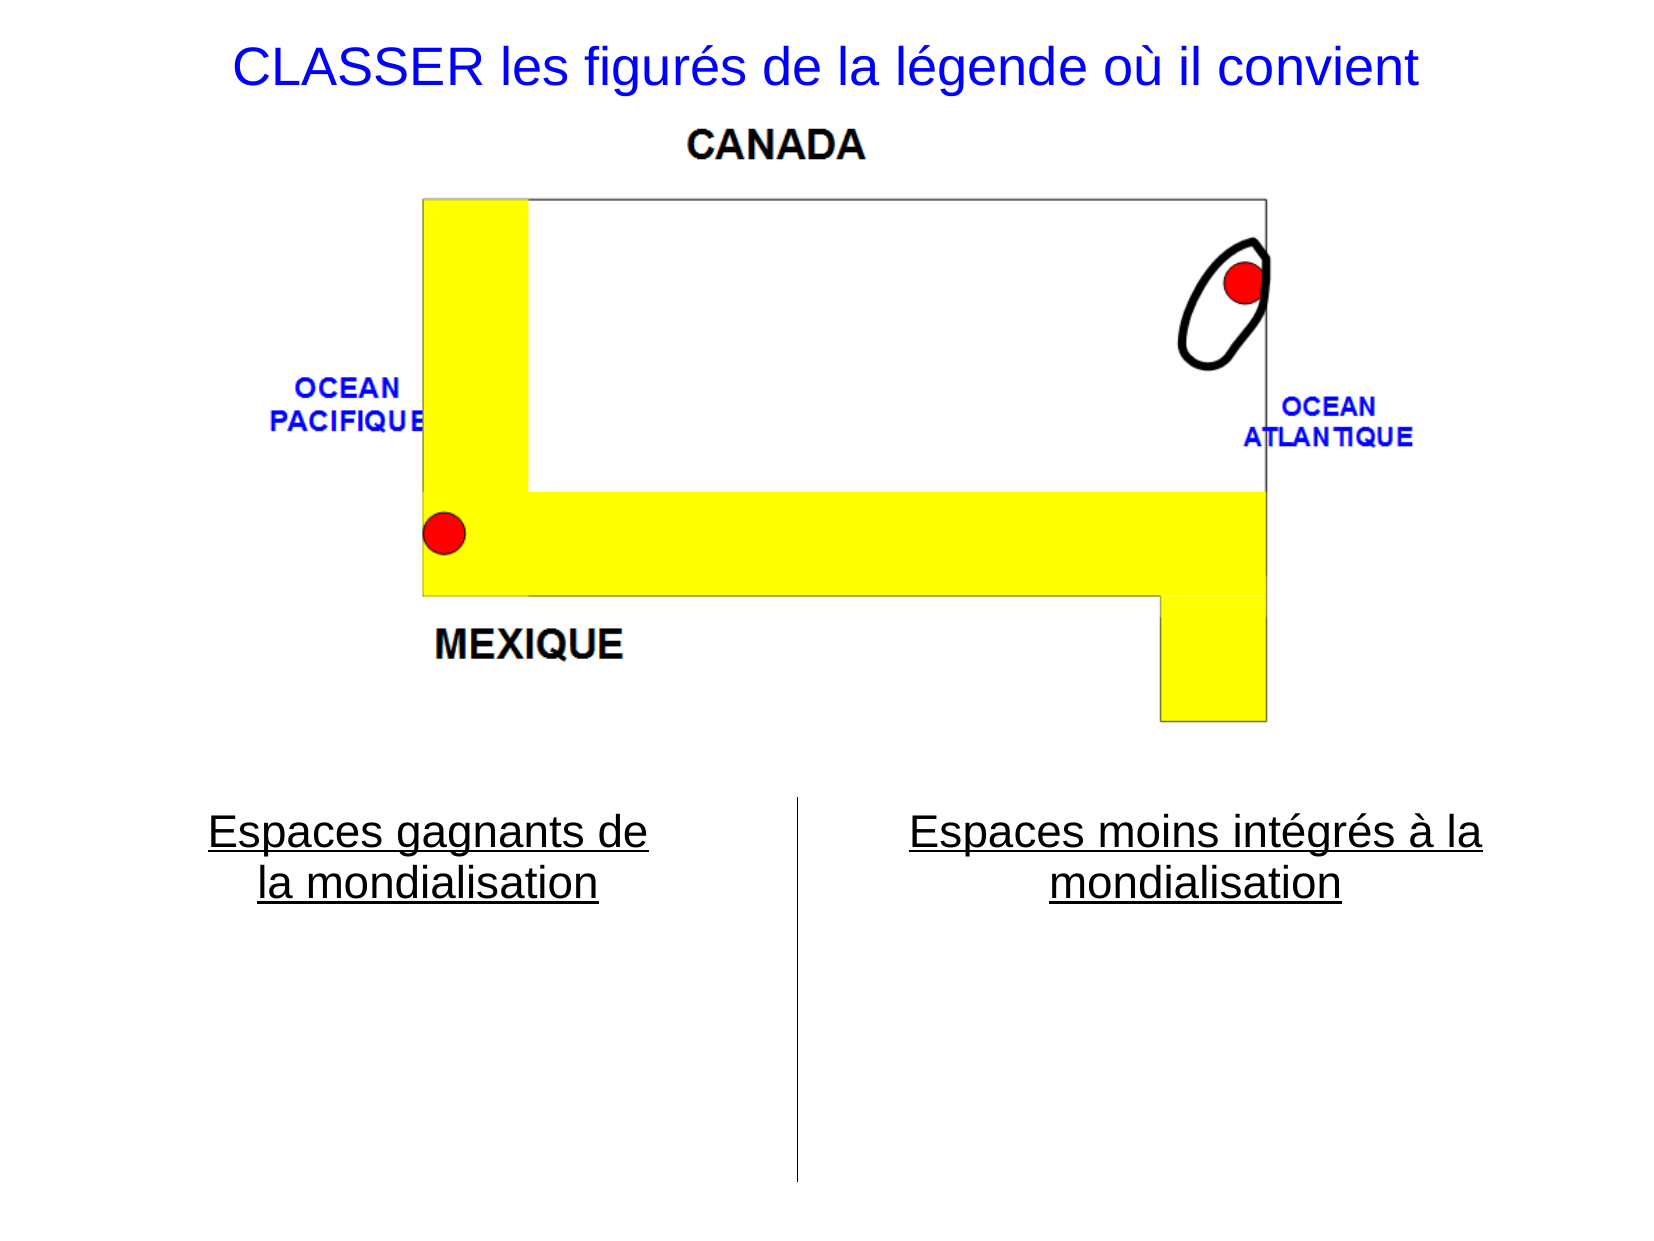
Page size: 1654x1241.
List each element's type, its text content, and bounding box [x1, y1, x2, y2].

text_box CLASSER les figurés de la légende où il convient [88, 29, 1565, 105]
picture [265, 118, 1418, 739]
text_box Espaces moins intégrés à la mondialisation [885, 798, 1506, 916]
text_box Espaces gagnants de la mondialisation [177, 798, 680, 916]
